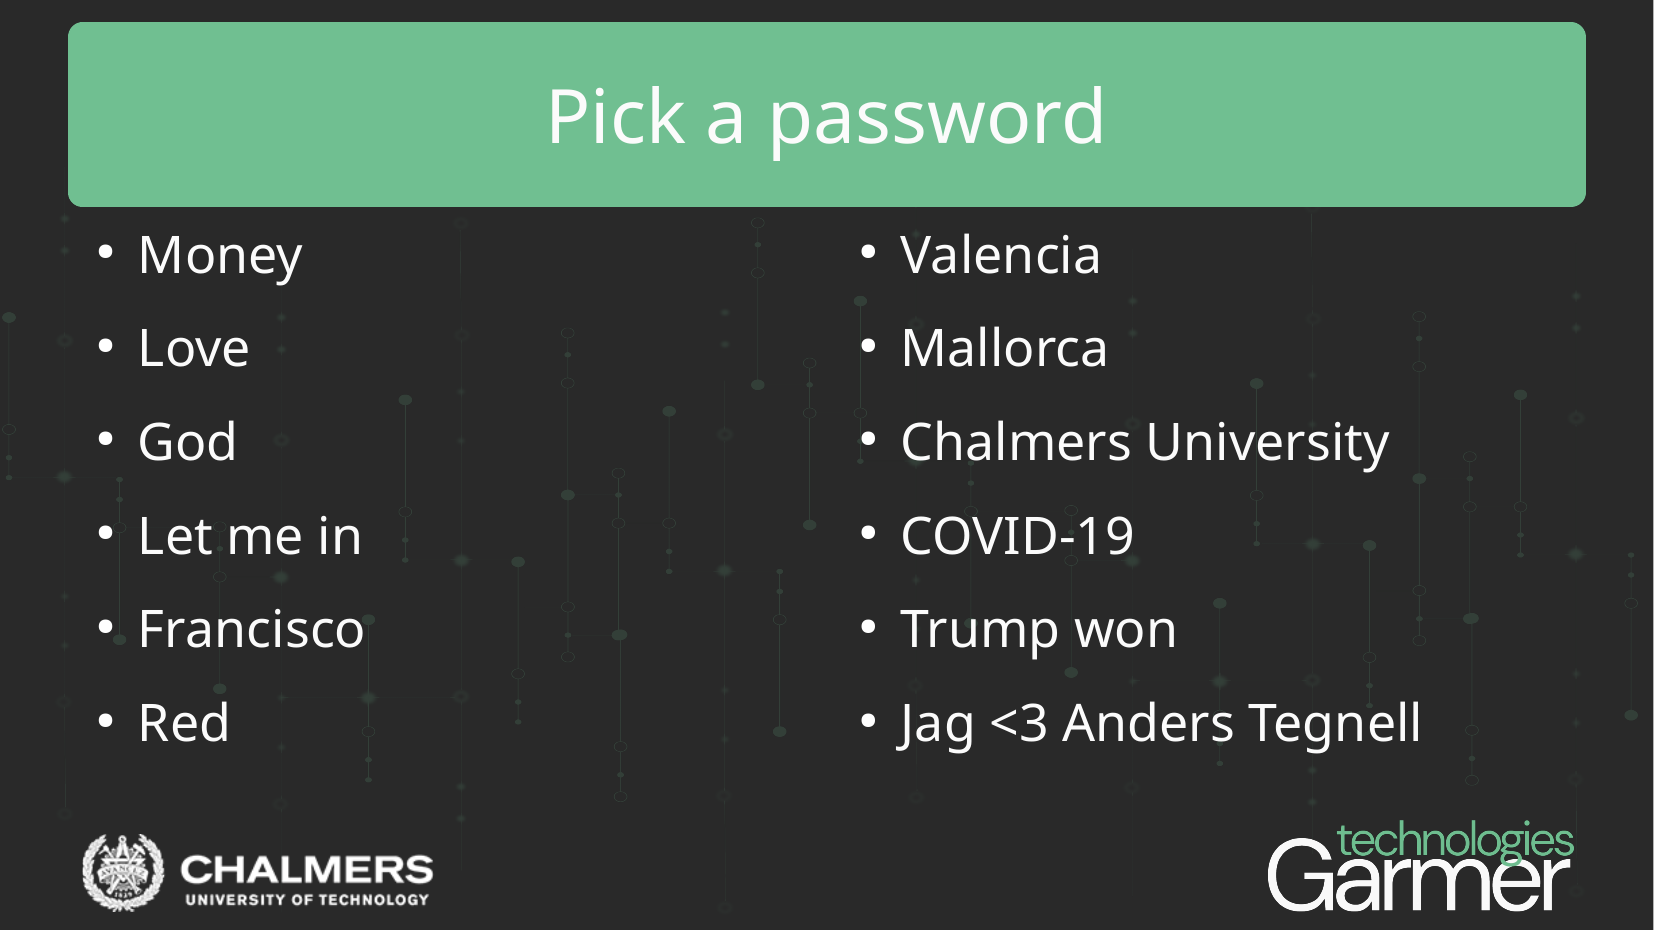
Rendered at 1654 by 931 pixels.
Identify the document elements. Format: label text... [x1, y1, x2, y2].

picture [1246, 807, 1607, 912]
picture [82, 834, 443, 912]
list Money Love God Let me in Francisco Red [82, 217, 809, 758]
title Pick a password [82, 37, 1571, 193]
list Valencia Mallorca Chalmers University COVID-19 Trump won Jag <3 Anders Tegnell [845, 217, 1572, 758]
